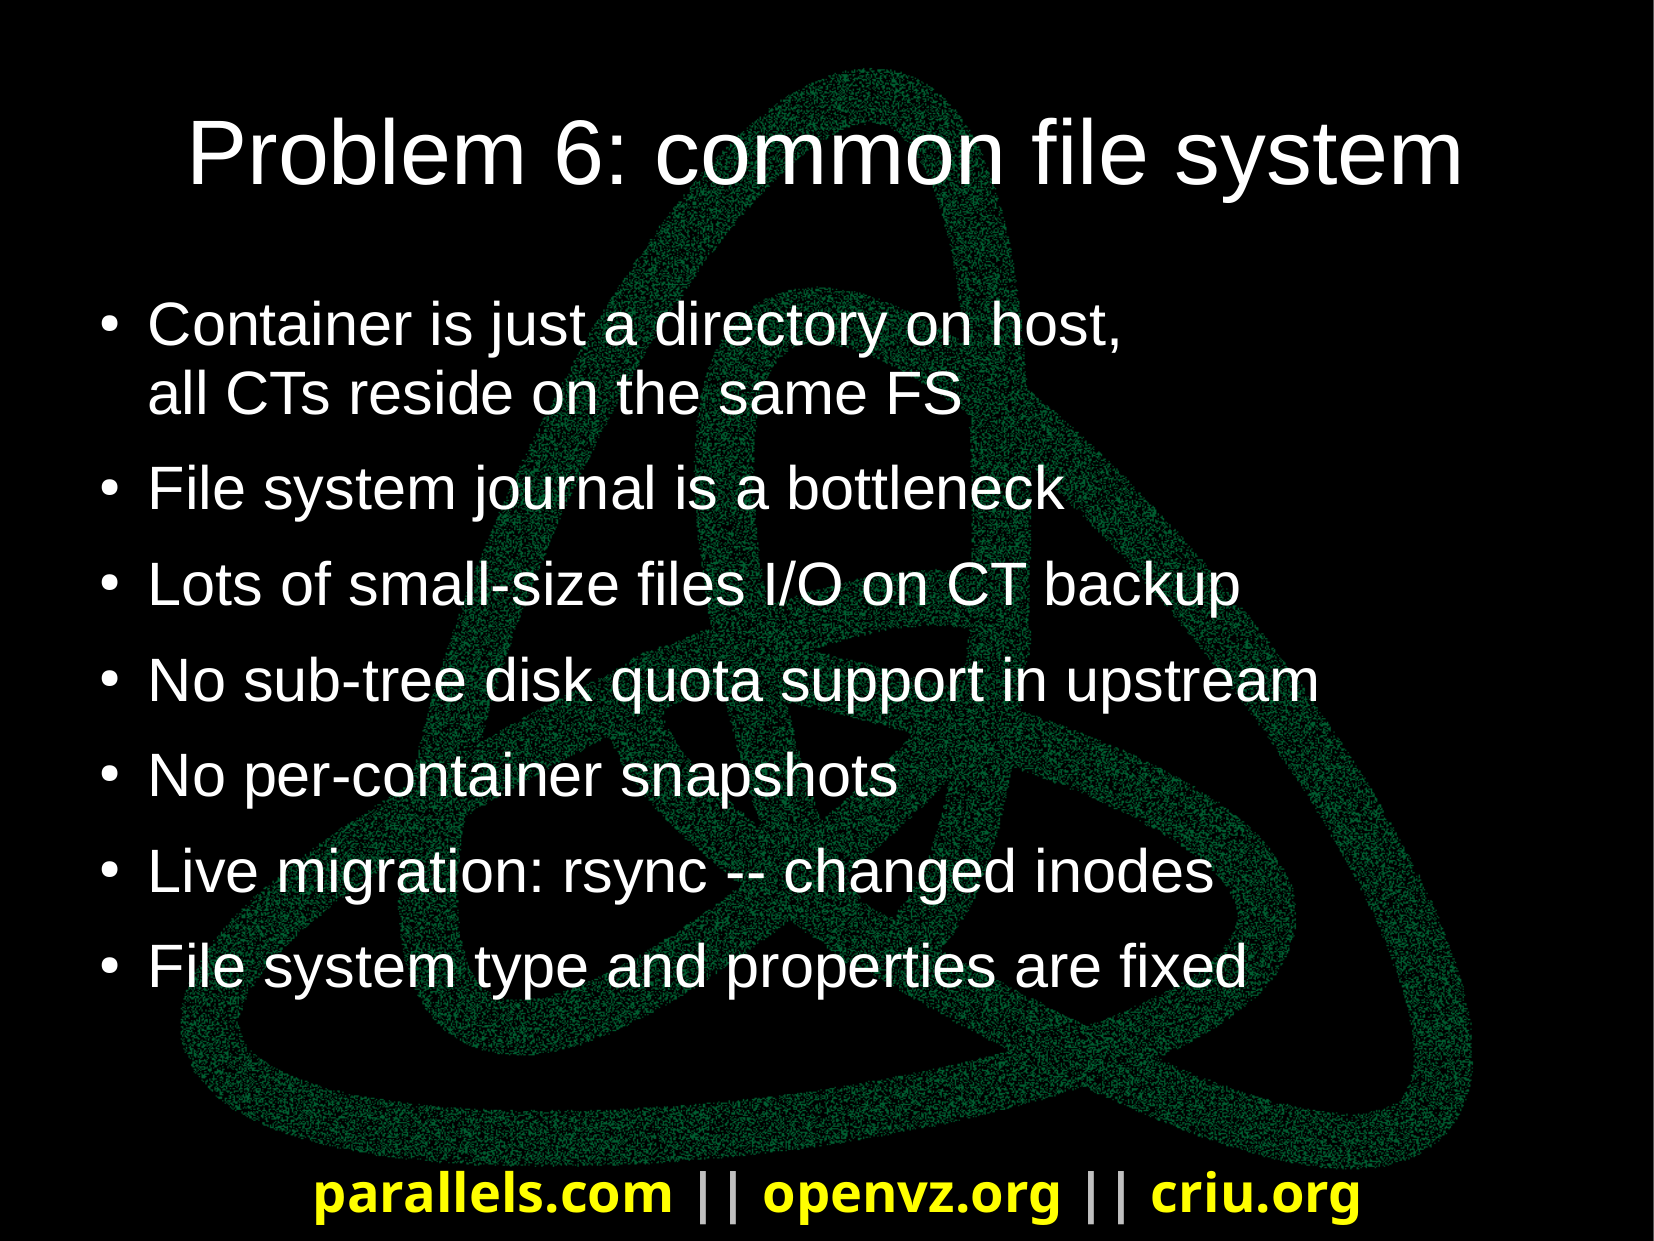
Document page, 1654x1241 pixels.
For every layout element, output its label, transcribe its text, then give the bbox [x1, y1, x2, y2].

picture [0, 0, 1654, 1241]
list Container is just a directory on host, all CTs reside on the same FS File system journal is a bottleneck Lots of small-size files I/O on CT backup No sub-tree disk quota support in upstream No per-container snapshots Live migration: rsync -- changed inodes File system type and properties are fixed [82, 290, 1538, 1010]
title Problem 6: common file system [82, 49, 1571, 257]
